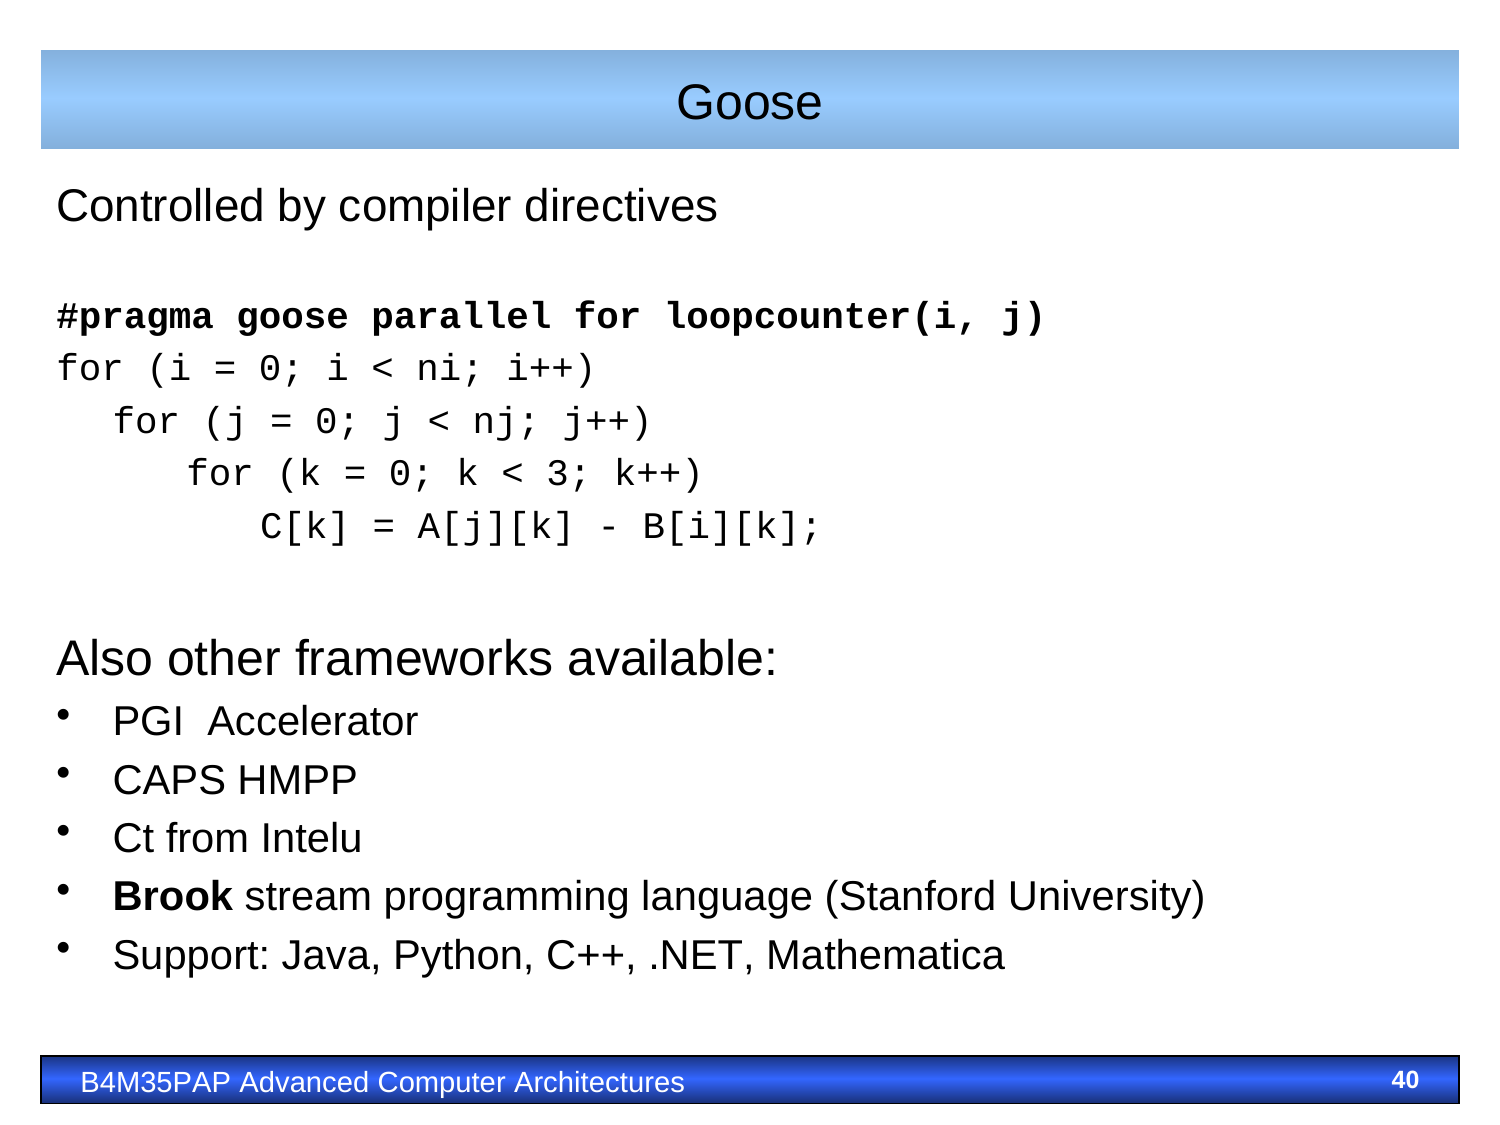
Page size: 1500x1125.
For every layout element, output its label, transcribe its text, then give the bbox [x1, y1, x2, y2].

title Goose [41, 50, 1459, 149]
list Controlled by compiler directives #pragma goose parallel for loopcounter(i, j) for (i = 0; i < ni; i++) for (j = 0; j < nj; j++) for (k = 0; k < 3; k++) C[k] = A[j][k] - B[i][k]; Also other frameworks available: PGI Accelerator CAPS HMPP Ct from Intelu Brook stream programming language (Stanford University) Support: Java, Python, C++, .NET, Mathematica [41, 168, 1459, 996]
